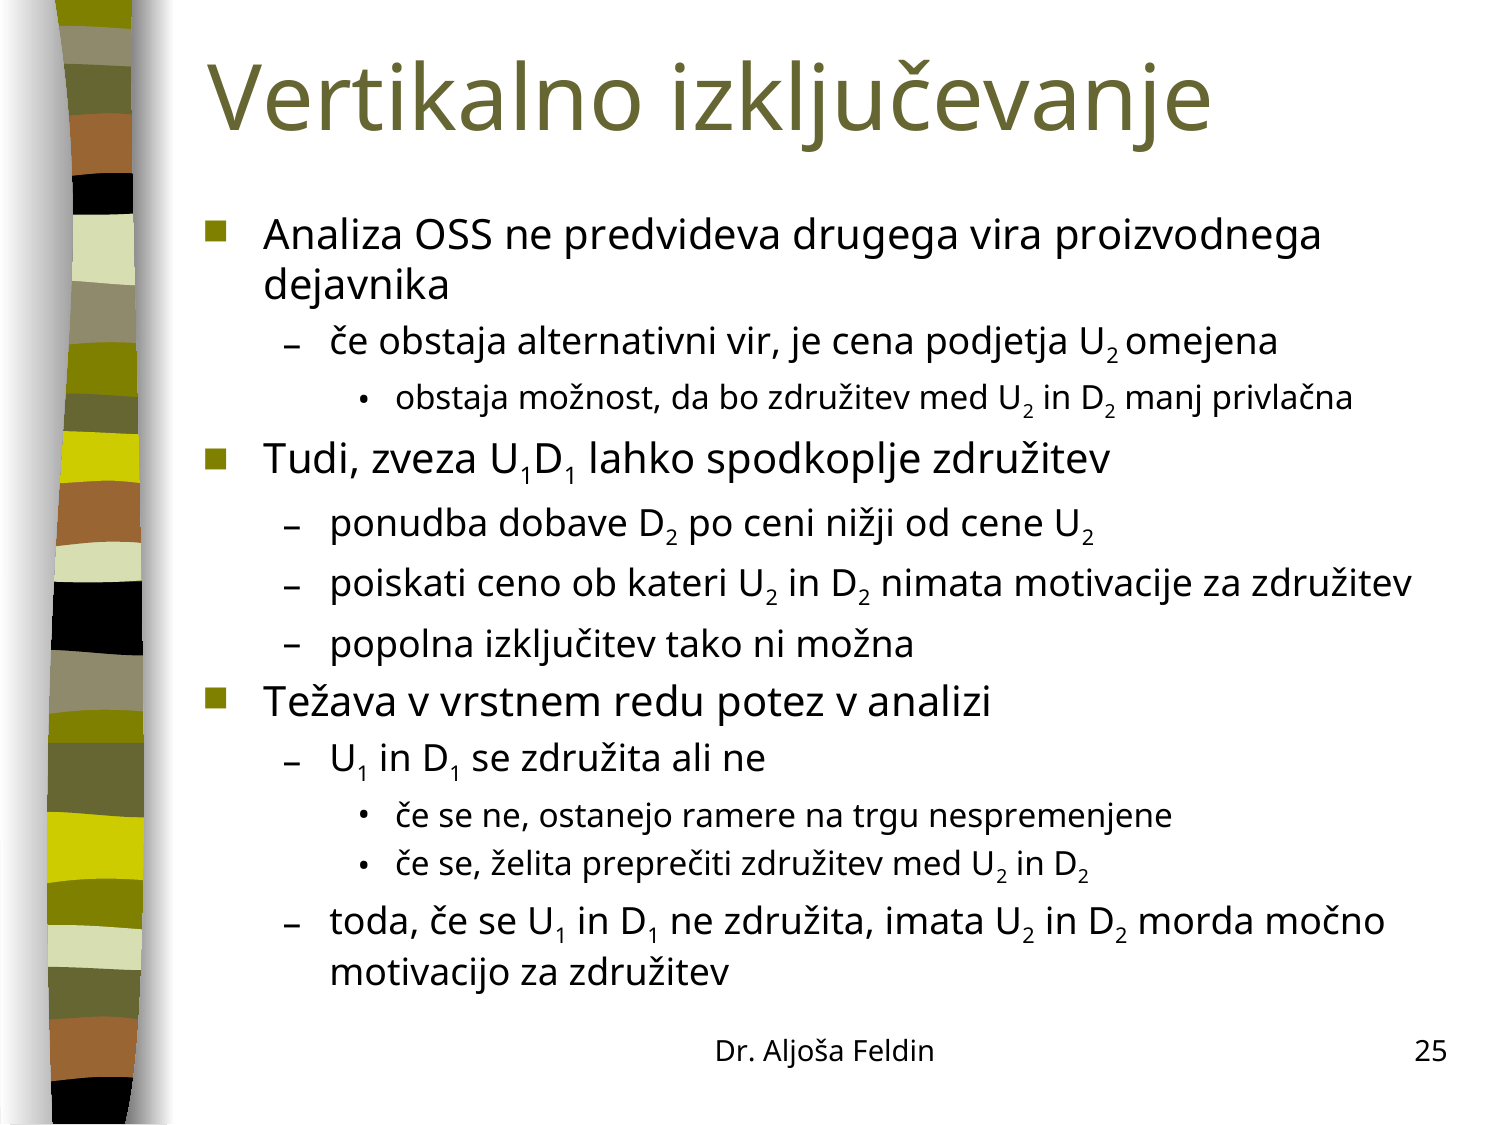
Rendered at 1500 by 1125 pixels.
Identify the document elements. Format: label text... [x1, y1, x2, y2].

list Analiza OSS ne predvideva drugega vira proizvodnega dejavnika če obstaja alternativni vir, je cena podjetja U2 omejena obstaja možnost, da bo združitev med U2 in D2 manj privlačna Tudi, zveza U1D1 lahko spodkoplje združitev ponudba dobave D2 po ceni nižji od cene U2 poiskati ceno ob kateri U2 in D2 nimata motivacije za združitev popolna izključitev tako ni možna Težava v vrstnem redu potez v analizi U1 in D1 se združita ali ne če se ne, ostanejo ramere na trgu nespremenjene če se, želita preprečiti združitev med U2 in D2 toda, če se U1 in D1 ne združita, imata U2 in D2 morda močno motivacijo za združitev [192, 200, 1468, 951]
text_box Dr. Aljoša Feldin [587, 1025, 1063, 1101]
title Vertikalno izključevanje [192, 0, 1468, 188]
text_box <number> [1149, 1025, 1463, 1101]
